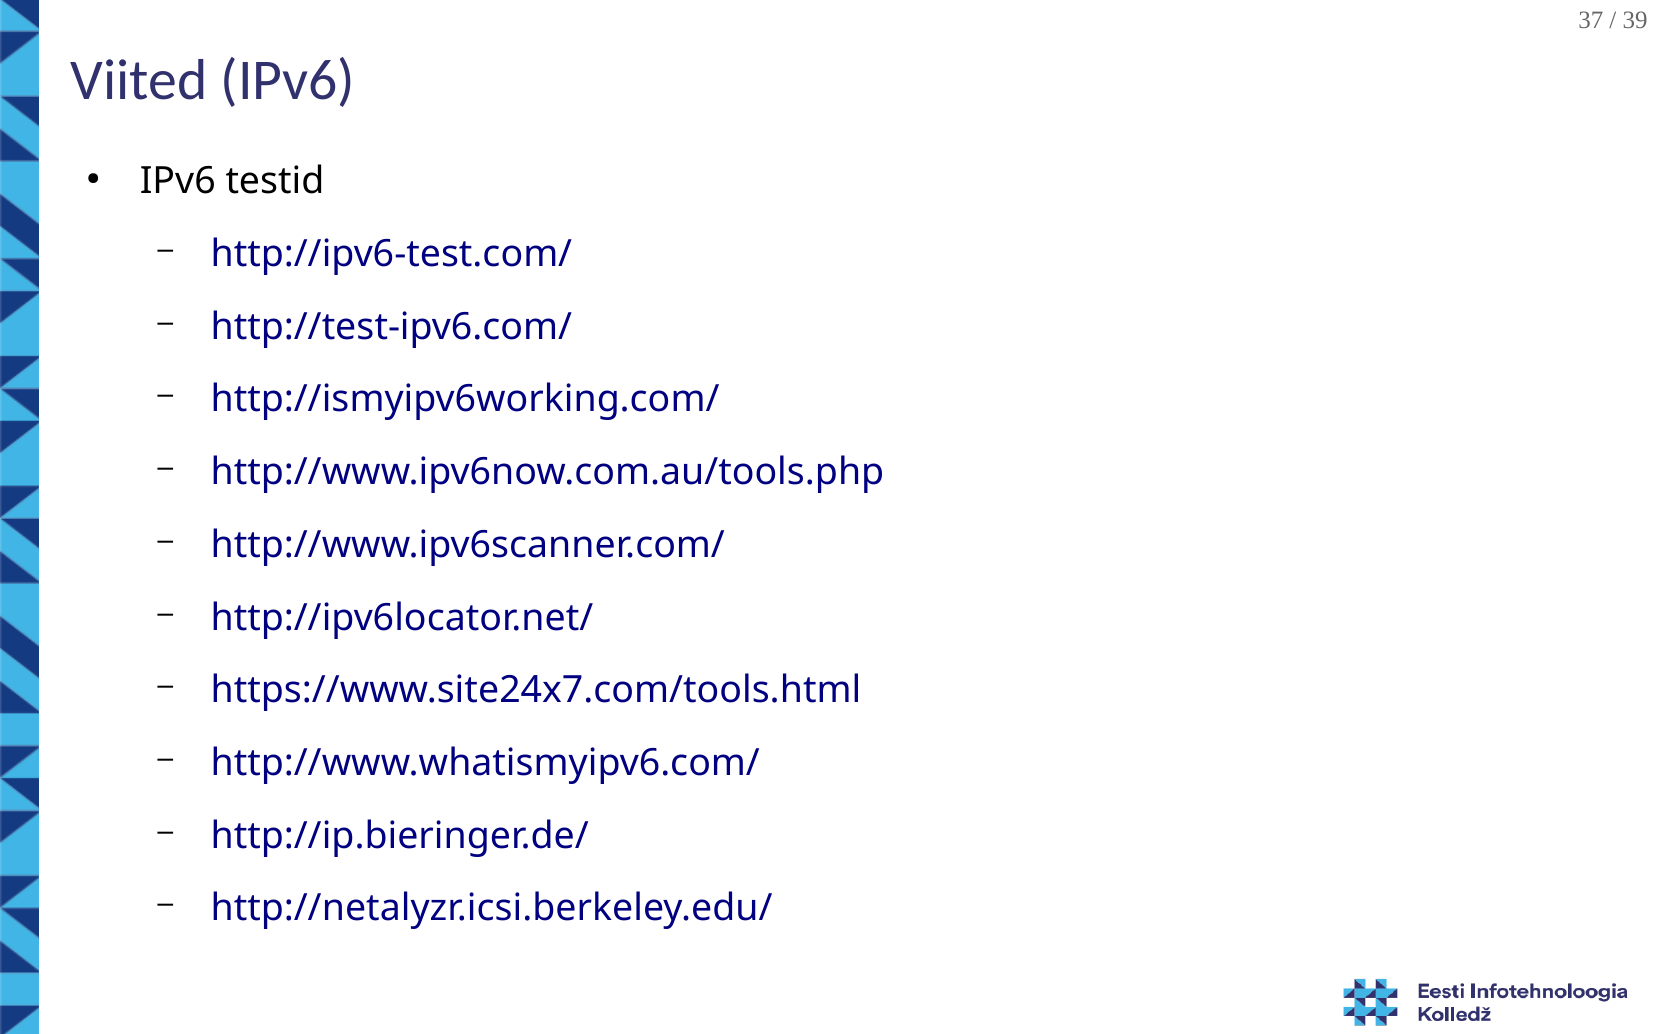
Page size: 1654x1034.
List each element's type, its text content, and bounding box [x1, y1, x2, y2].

title Viited (IPv6) [70, 41, 1630, 130]
list IPv6 testid http://ipv6-test.com/ http://test-ipv6.com/ http://ismyipv6working.com/ http://www.ipv6now.com.au/tools.php http://www.ipv6scanner.com/ http://ipv6locator.net/ https://www.site24x7.com/tools.html http://www.whatismyipv6.com/ http://ip.bieringer.de/ http://netalyzr.icsi.berkeley.edu/ [68, 153, 1630, 957]
